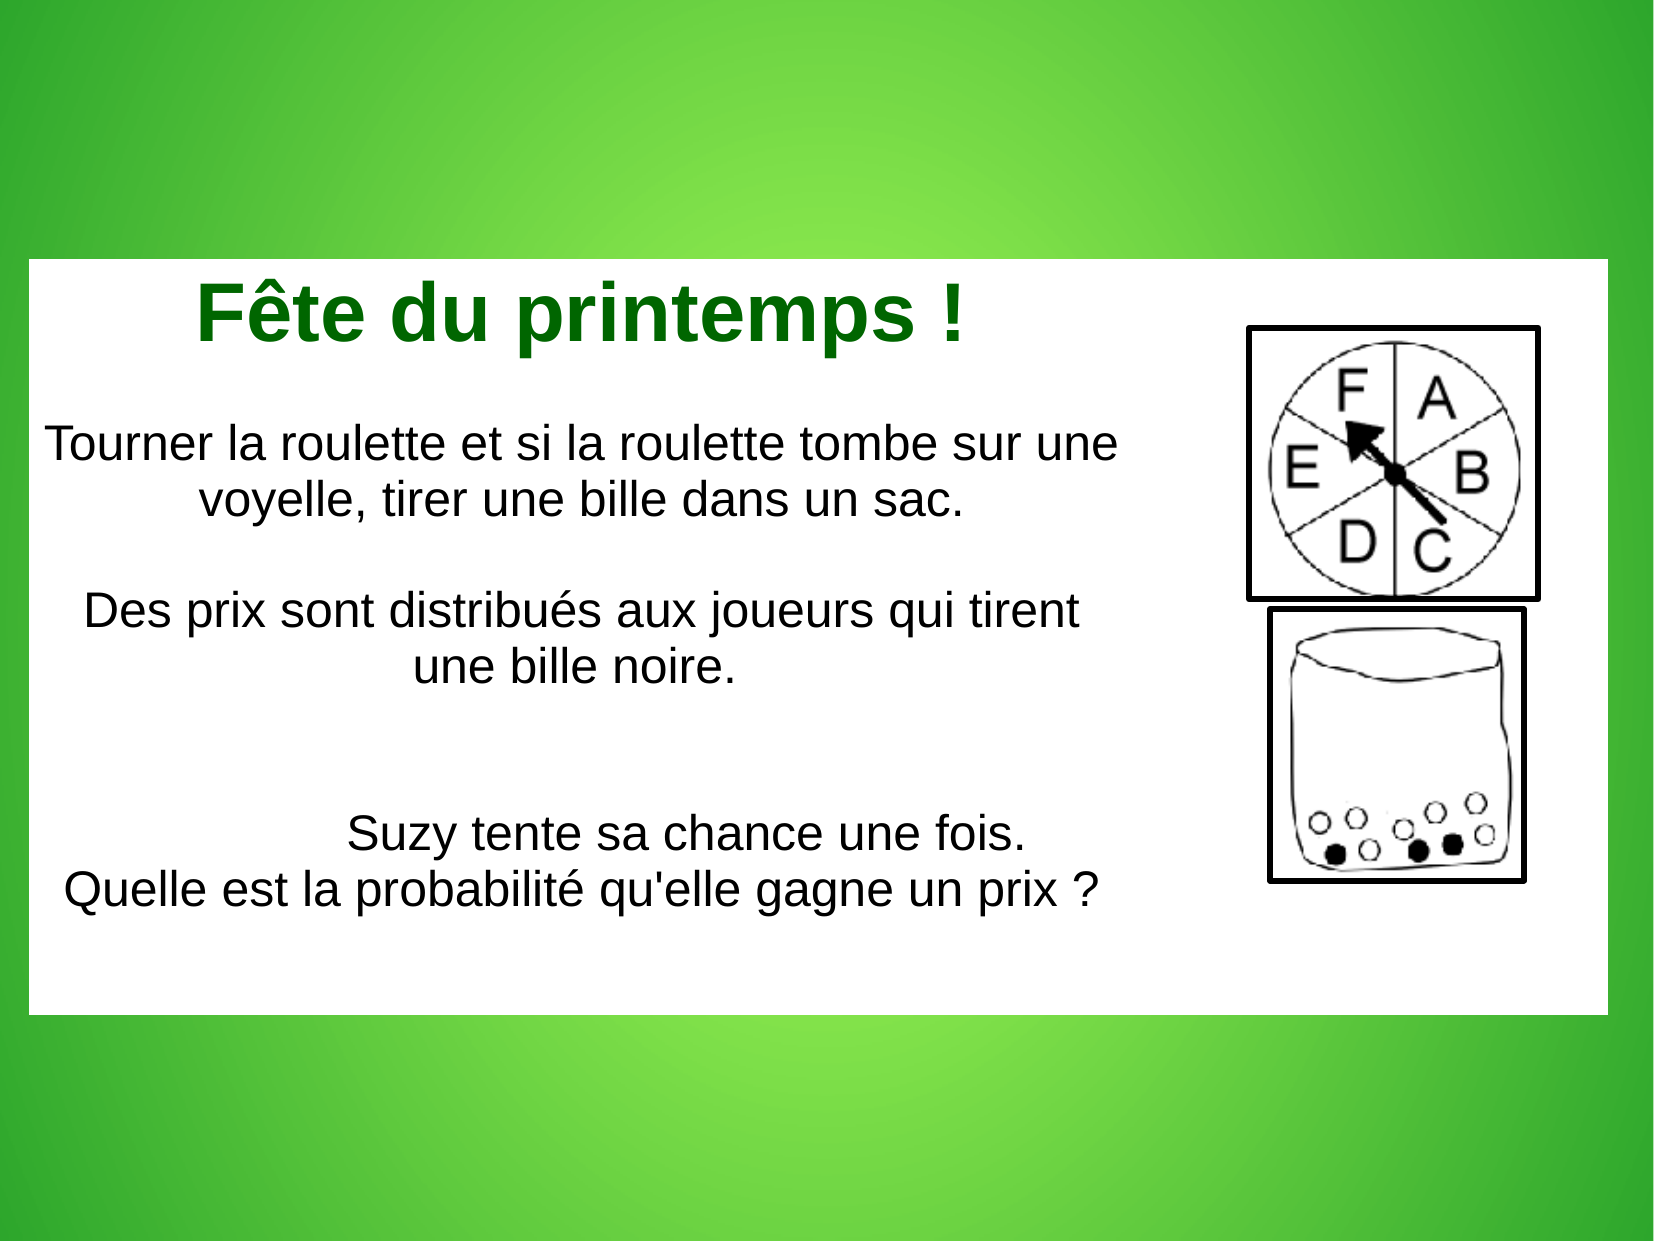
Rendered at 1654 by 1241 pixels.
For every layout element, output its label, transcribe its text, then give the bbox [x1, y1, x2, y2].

picture [0, 0, 1654, 1241]
table_header [1135, 259, 1608, 1015]
table_header Fête du printemps ! Tourner la roulette et si la roulette tombe sur une voyelle, tirer une bille dans un sac. Des prix sont distribués aux joueurs qui tirent une bille noire. Suzy tente sa chance une fois. Quelle est la probabilité qu'elle gagne un prix ? [29, 259, 1135, 1015]
